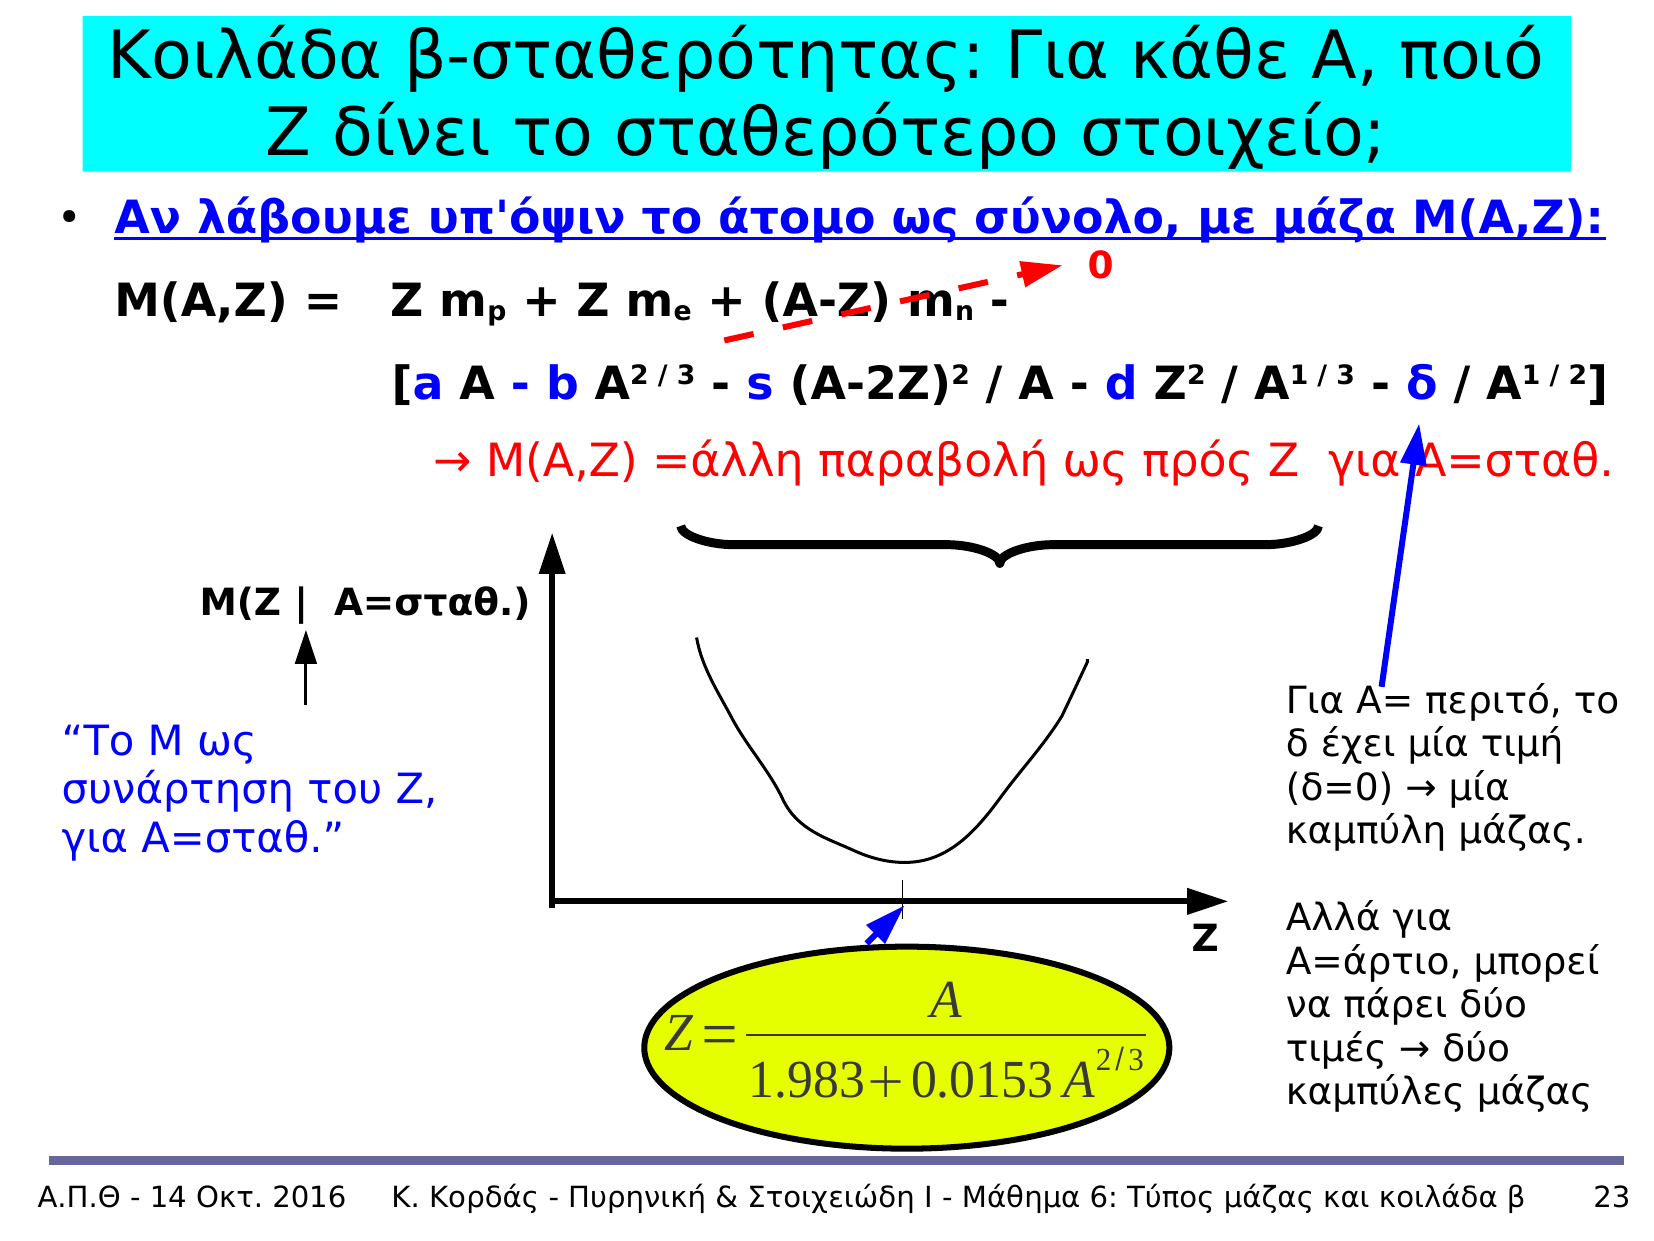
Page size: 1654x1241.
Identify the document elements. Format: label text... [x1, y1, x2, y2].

text_box [751, 1129, 1063, 1149]
title Κοιλάδα β-σταθερότητας: Για κάθε Α, ποιό Ζ δίνει το σταθερότερο στοιχείο; [82, 16, 1571, 172]
list Αν λάβουμε υπ'όψιν το άτομο ως σύνολο, με μάζα Μ(Α,Ζ): M(A,Z) = Z mp + Z me + (A-Z) mn - [a A - b A2 / 3 - s (Α-2Z)2 / A - d Z2 / A1 / 3 - δ / A1 / 2] → M(A,Z) =άλλη παραβολή ως πρός Ζ για Α=σταθ. [43, 191, 1619, 1129]
text_box Ζ [1176, 909, 1271, 969]
chart [648, 966, 1161, 1112]
text_box “Το Μ ως συνάρτηση του Ζ, για Α=σταθ.” [46, 709, 497, 871]
text_box Για Α= περιτό, το δ έχει μία τιμή (δ=0) → μία καμπύλη μάζας. Αλλά για Α=άρτιο, μπορεί να πάρει δύο τιμές → δύο καμπύλες μάζας [1271, 671, 1647, 1126]
text_box Μ(Ζ | Α=σταθ.) [184, 572, 560, 632]
